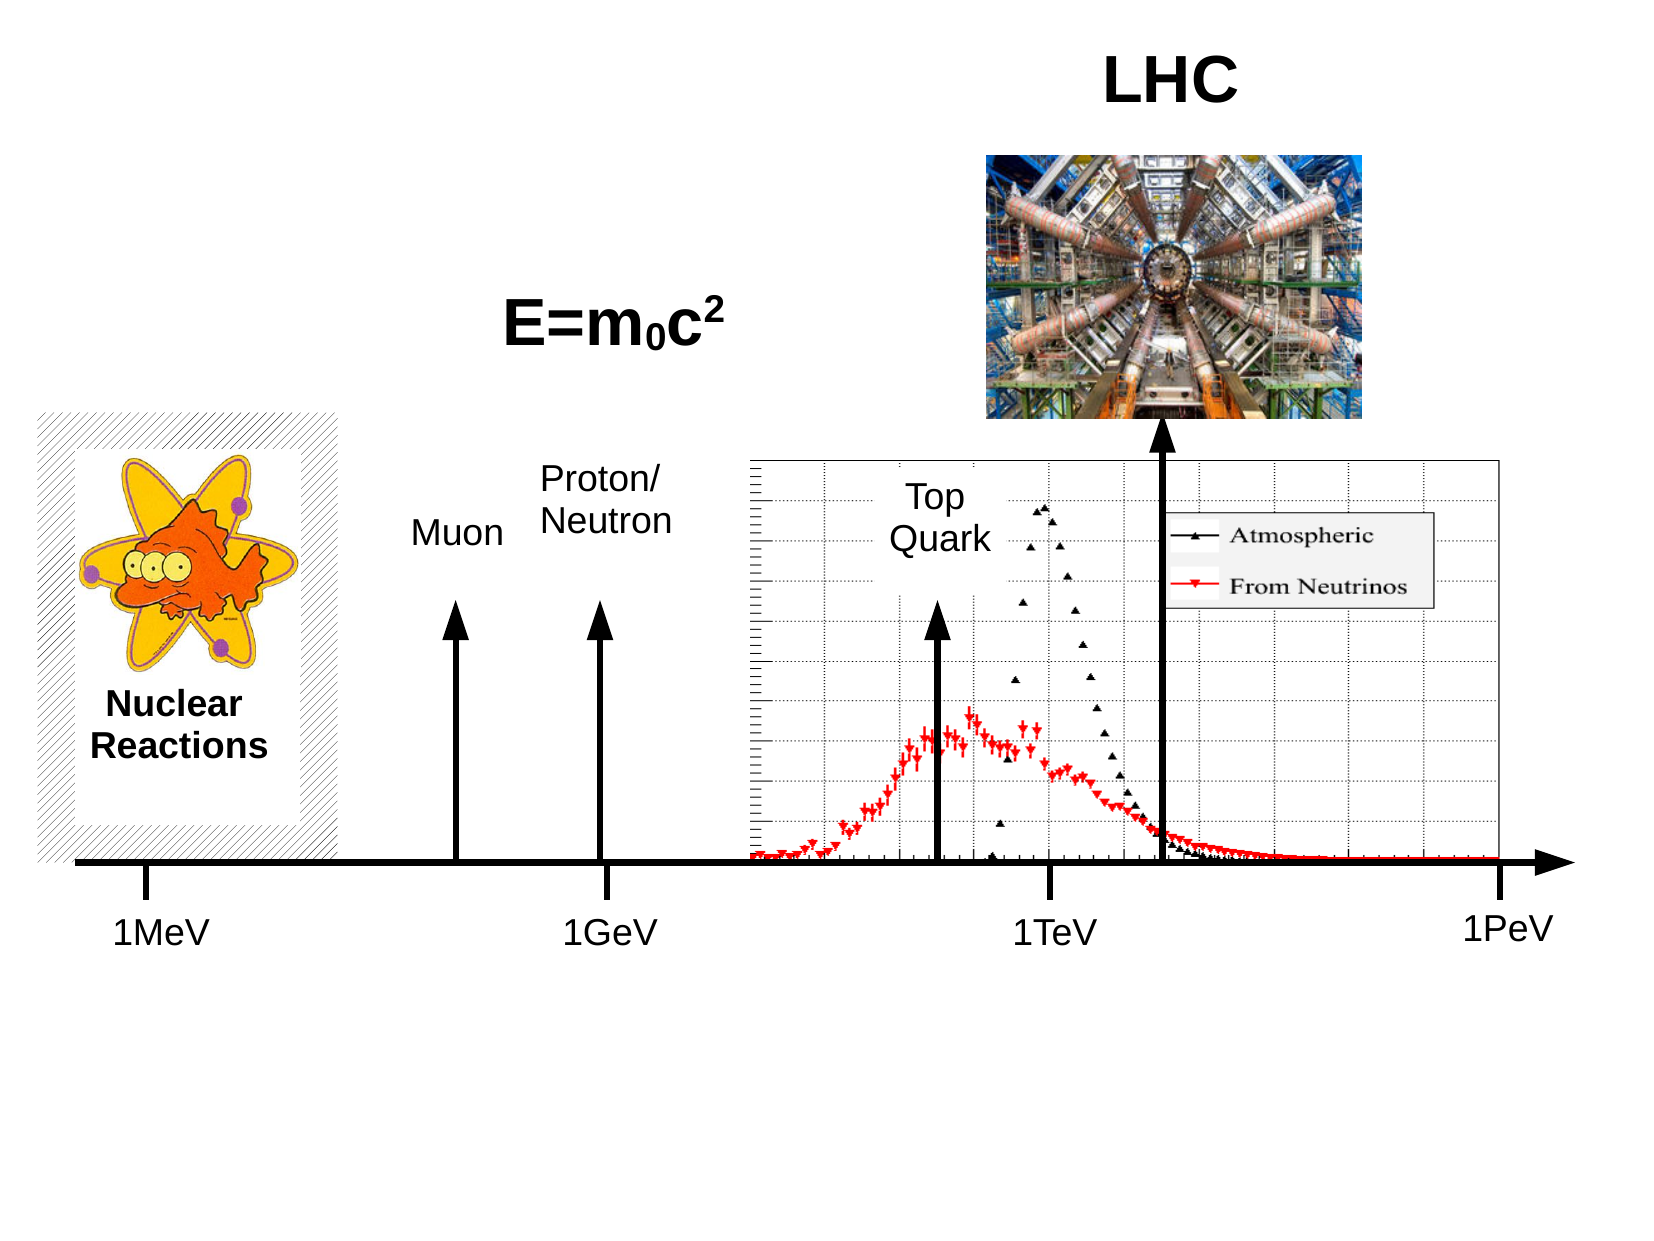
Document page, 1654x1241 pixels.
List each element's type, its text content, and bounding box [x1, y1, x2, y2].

text_box E=m0c2 [487, 277, 740, 413]
text_box 1MeV [97, 904, 226, 976]
picture [1166, 460, 1501, 859]
text_box 1TeV [997, 904, 1114, 976]
text_box 1GeV [547, 904, 673, 976]
text_box LHC [1087, 34, 1255, 151]
picture [75, 449, 301, 676]
picture [986, 155, 1362, 419]
text_box Muon [395, 503, 520, 575]
text_box 1PeV [1447, 900, 1568, 971]
picture [750, 460, 1159, 859]
text_box Proton/ Neutron [525, 450, 688, 577]
text_box [37, 412, 338, 863]
text_box Top Quark [874, 467, 1007, 595]
text_box Nuclear Reactions [75, 676, 301, 826]
